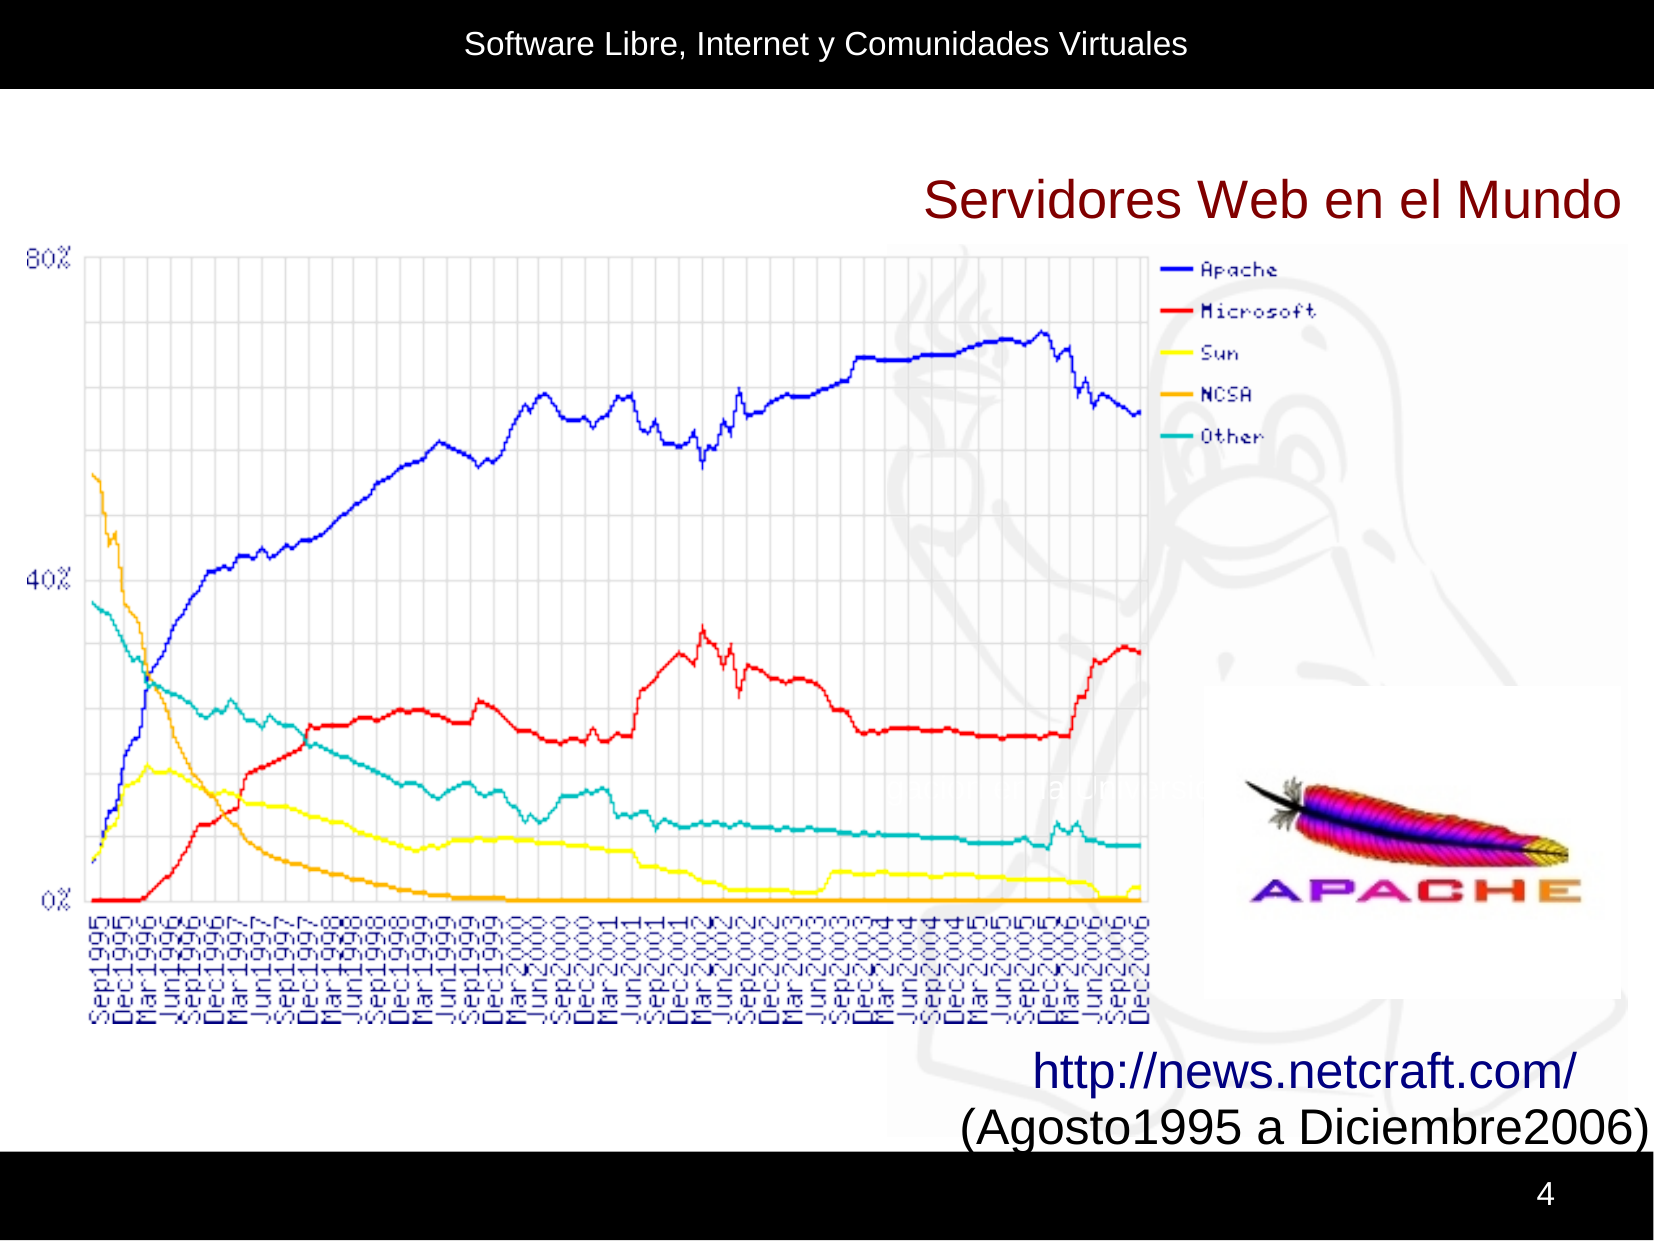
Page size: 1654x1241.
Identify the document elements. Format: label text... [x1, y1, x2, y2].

title Servidores Web en el Mundo [147, 147, 1625, 252]
picture [27, 241, 1628, 1137]
text_box Software Libre, Internet y Comunidades Virtuales [0, 0, 1654, 89]
text_box http://news.netcraft.com/ (Agosto1995 a Diciembre2006) [959, 1043, 1652, 1156]
